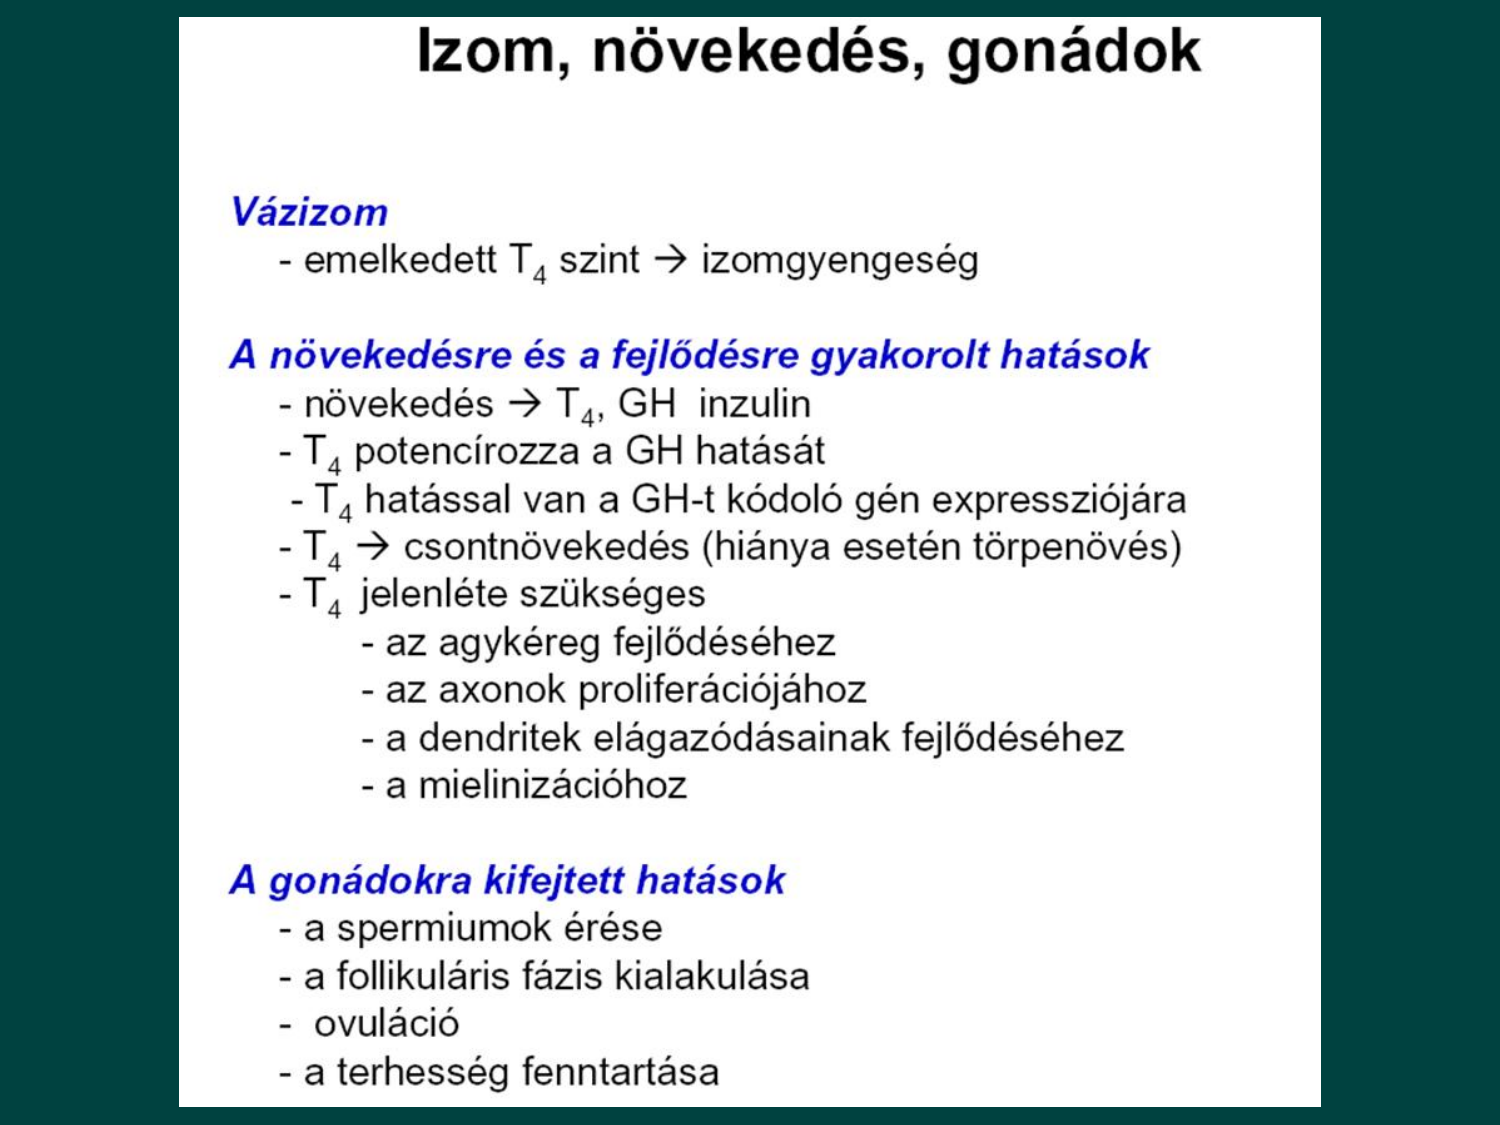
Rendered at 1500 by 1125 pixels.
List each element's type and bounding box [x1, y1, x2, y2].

picture [179, 17, 1321, 1107]
